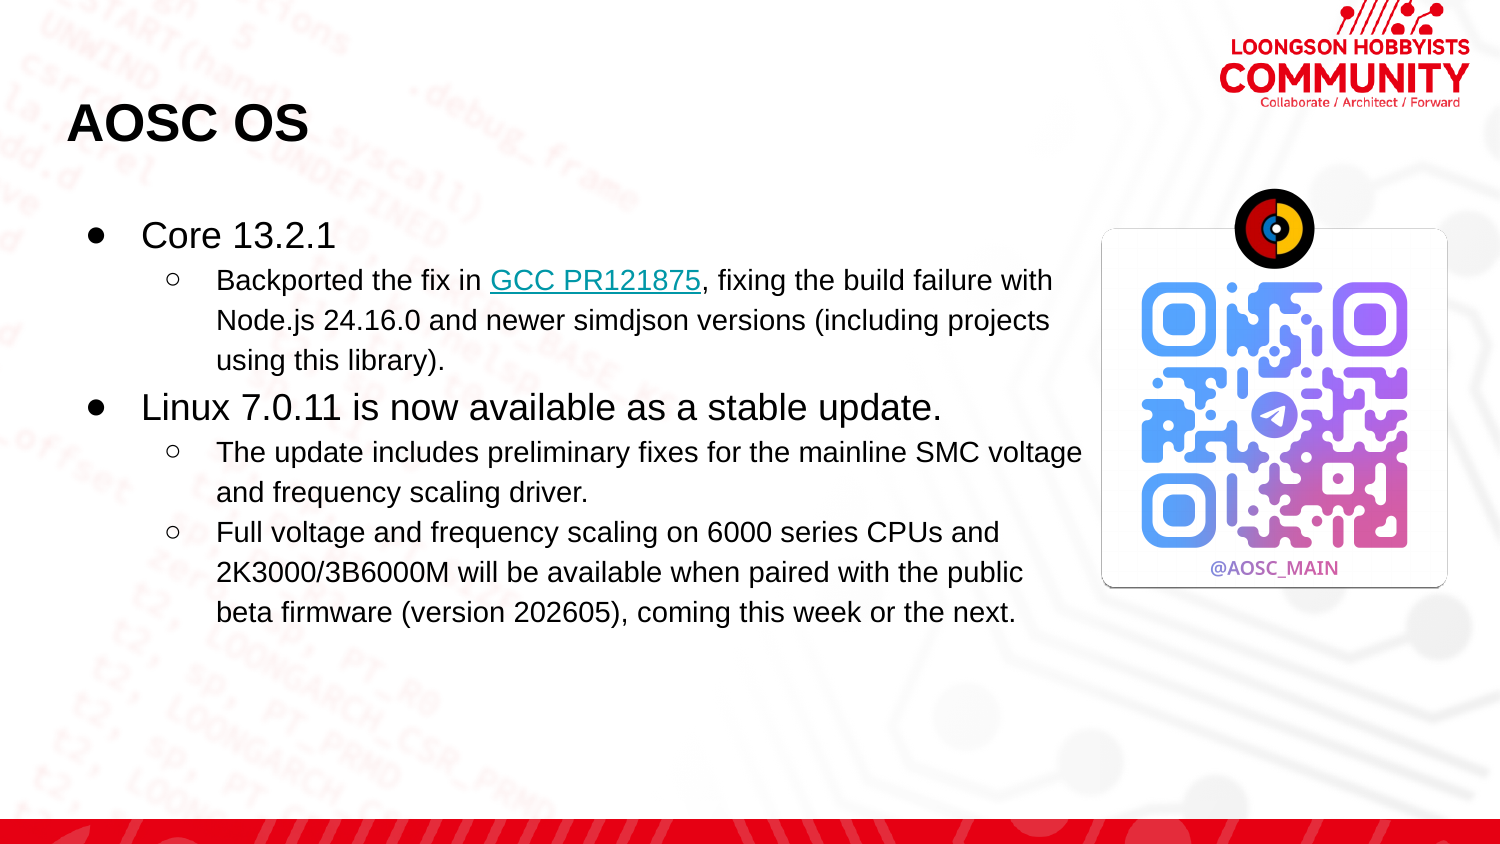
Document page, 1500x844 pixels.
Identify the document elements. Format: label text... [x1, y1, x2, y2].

list Core 13.2.1 Backported the fix in GCC PR121875, fixing the build failure with Node.js 24.16.0 and newer simdjson versions (including projects using this library). Linux 7.0.11 is now available as a stable update. The update includes preliminary fixes for the mainline SMC voltage and frequency scaling driver. Full voltage and frequency scaling on 6000 series CPUs and 2K3000/3B6000M will be available when paired with the public beta firmware (version 202605), coming this week or the next. [51, 189, 1100, 817]
picture [0, 0, 1500, 844]
title AOSC OS [51, 72, 1449, 167]
